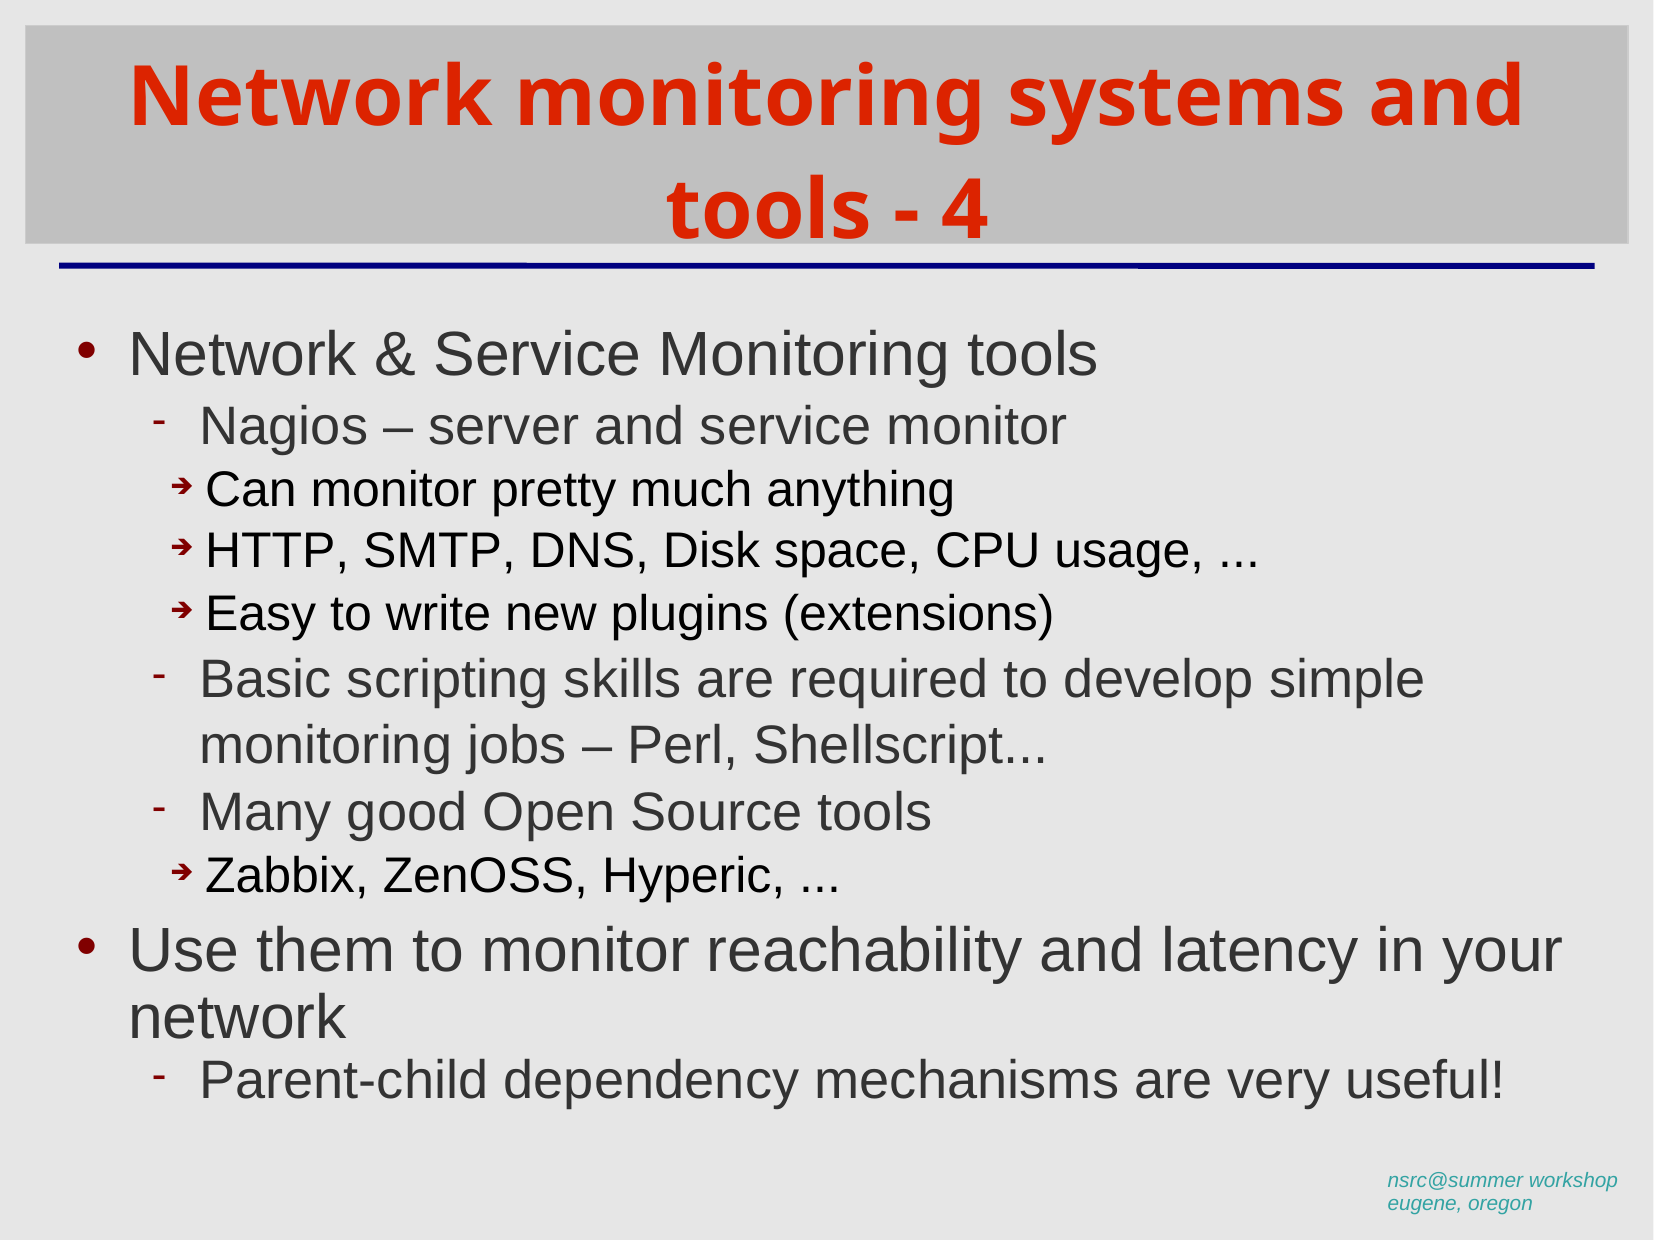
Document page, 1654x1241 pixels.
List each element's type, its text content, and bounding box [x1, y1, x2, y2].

list Network & Service Monitoring tools Nagios – server and service monitor Can monitor pretty much anything HTTP, SMTP, DNS, Disk space, CPU usage, ... Easy to write new plugins (extensions)‏ Basic scripting skills are required to develop simple monitoring jobs – Perl, Shellscript... Many good Open Source tools Zabbix, ZenOSS, Hyperic, ... Use them to monitor reachability and latency in your network Parent-child dependency mechanisms are very useful! [59, 322, 1595, 1182]
title Network monitoring systems and tools - 4 [121, 46, 1534, 254]
